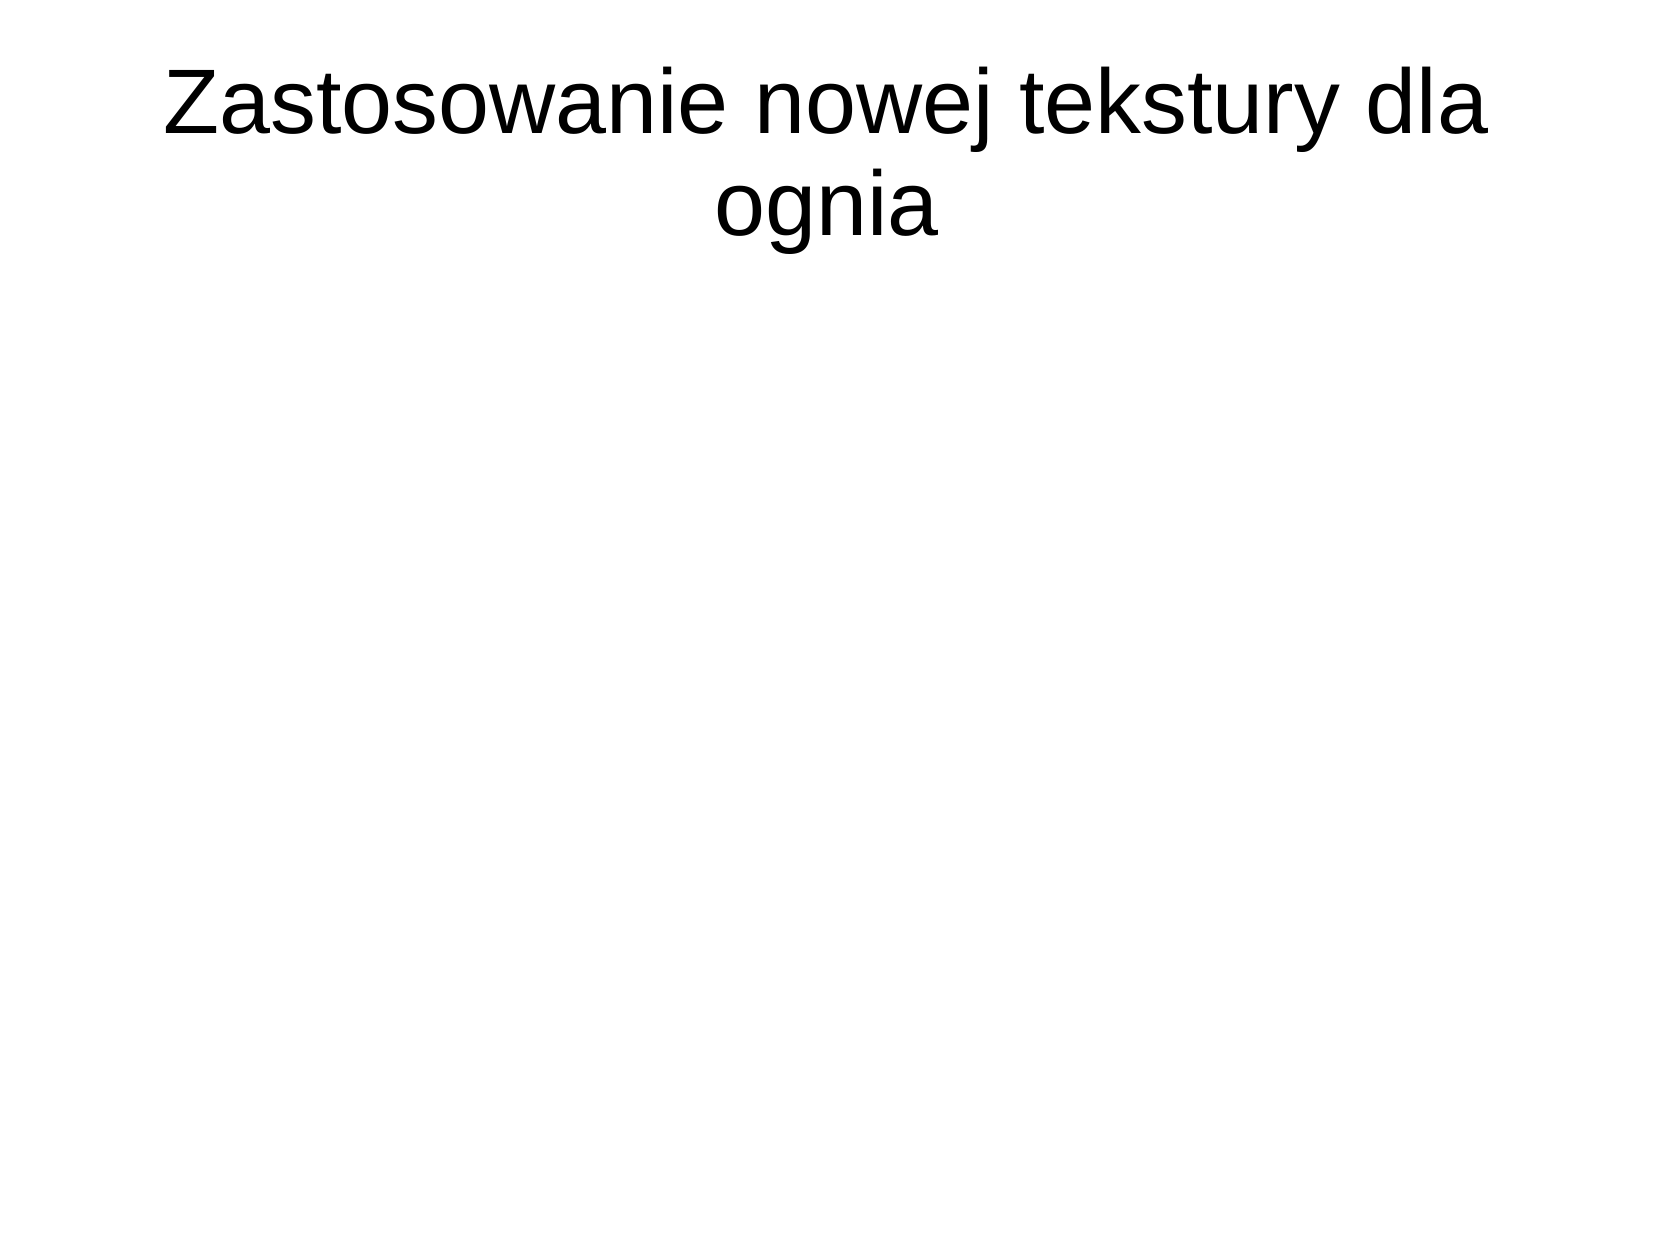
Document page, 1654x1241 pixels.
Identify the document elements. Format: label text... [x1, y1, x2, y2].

title Zastosowanie nowej tekstury dla ognia [82, 49, 1571, 257]
